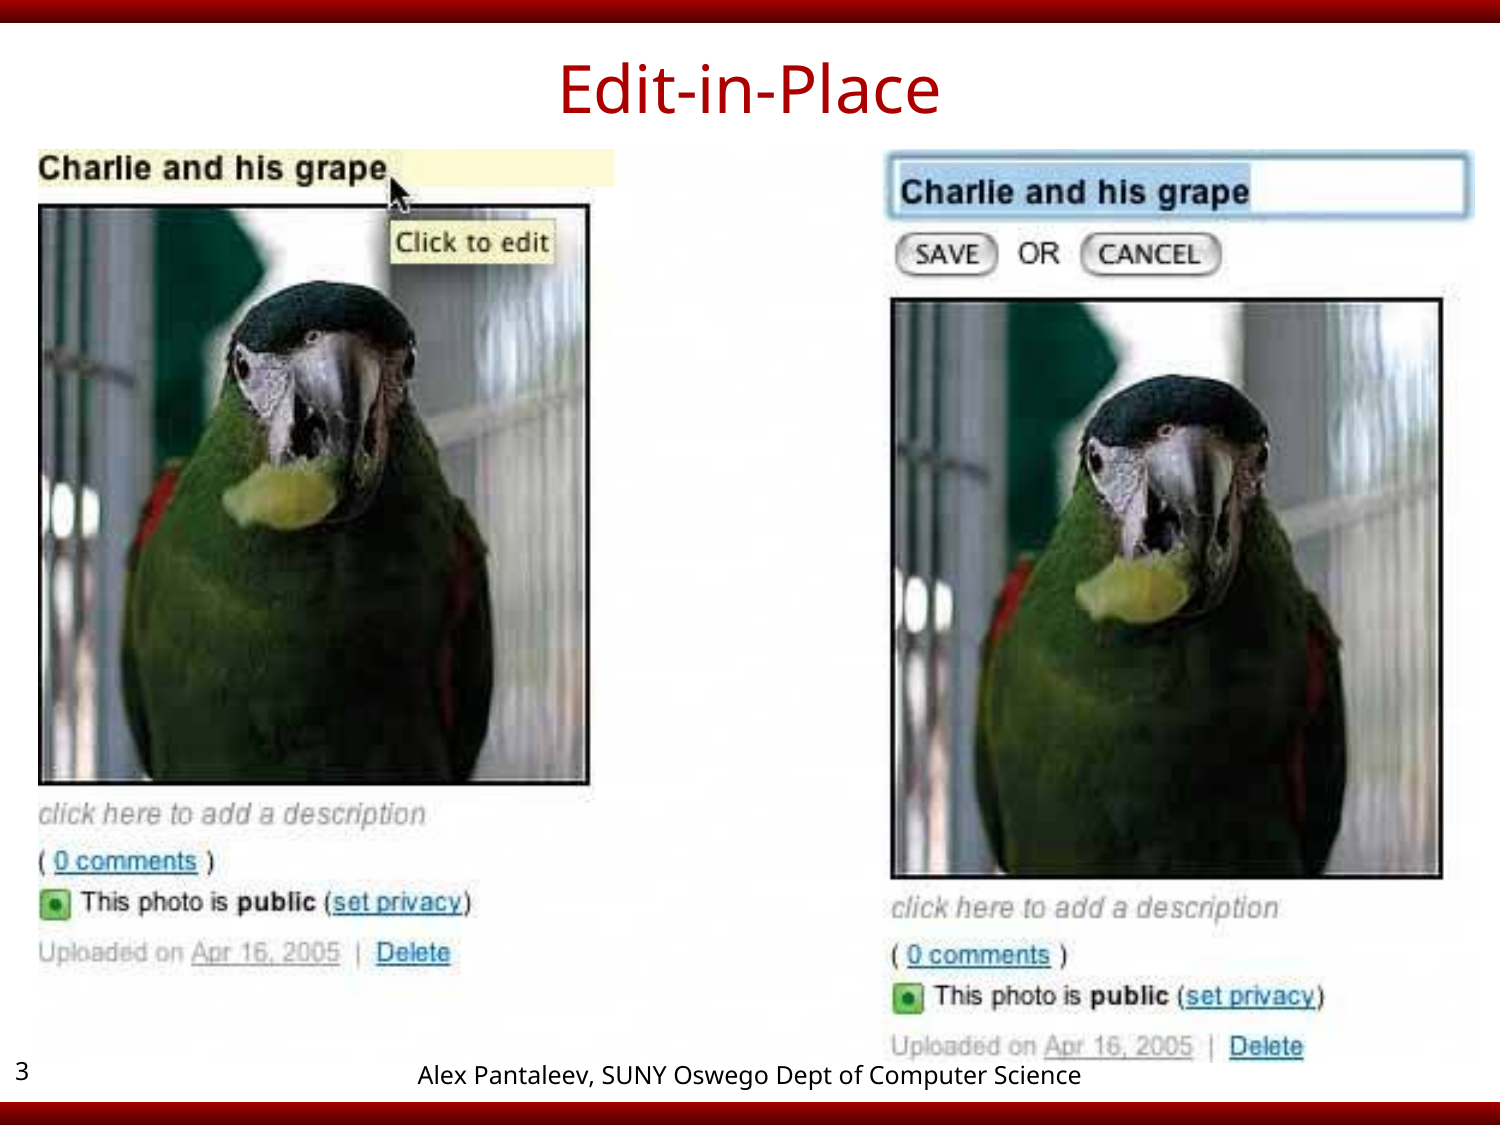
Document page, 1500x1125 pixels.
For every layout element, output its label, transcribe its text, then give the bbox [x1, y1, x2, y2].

picture [38, 149, 1475, 1063]
title Edit-in-Place [0, 24, 1500, 150]
